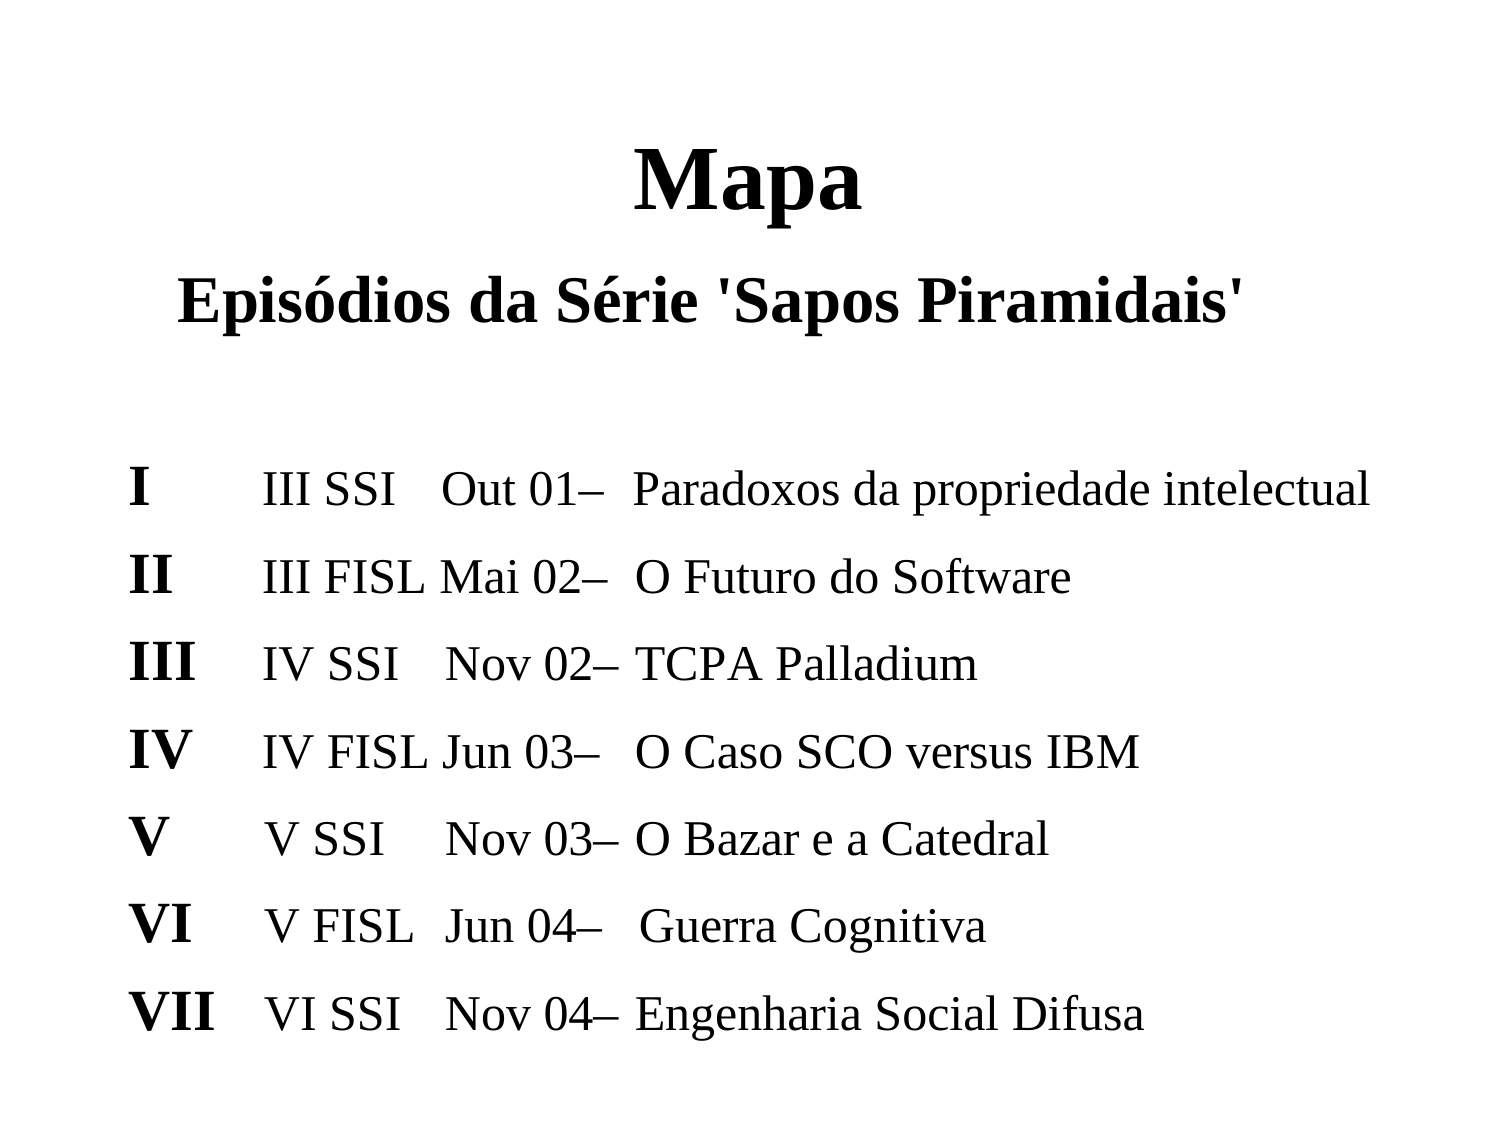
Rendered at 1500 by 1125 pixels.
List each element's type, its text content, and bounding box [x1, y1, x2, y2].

text_box Episódios da Série 'Sapos Piramidais' [172, 262, 1253, 340]
text_box I III SSI Out 01– Paradoxos da propriedade intelectual II III FISL Mai 02– O Futuro do Software III IV SSI Nov 02– TCPA Palladium IV IV FISL Jun 03– O Caso SCO versus IBM V V SSI Nov 03– O Bazar e a Catedral VI V FISL Jun 04– Guerra Cognitiva VII VI SSI Nov 04– Engenharia Social Difusa [113, 423, 1390, 1051]
title Mapa [84, 52, 1413, 307]
